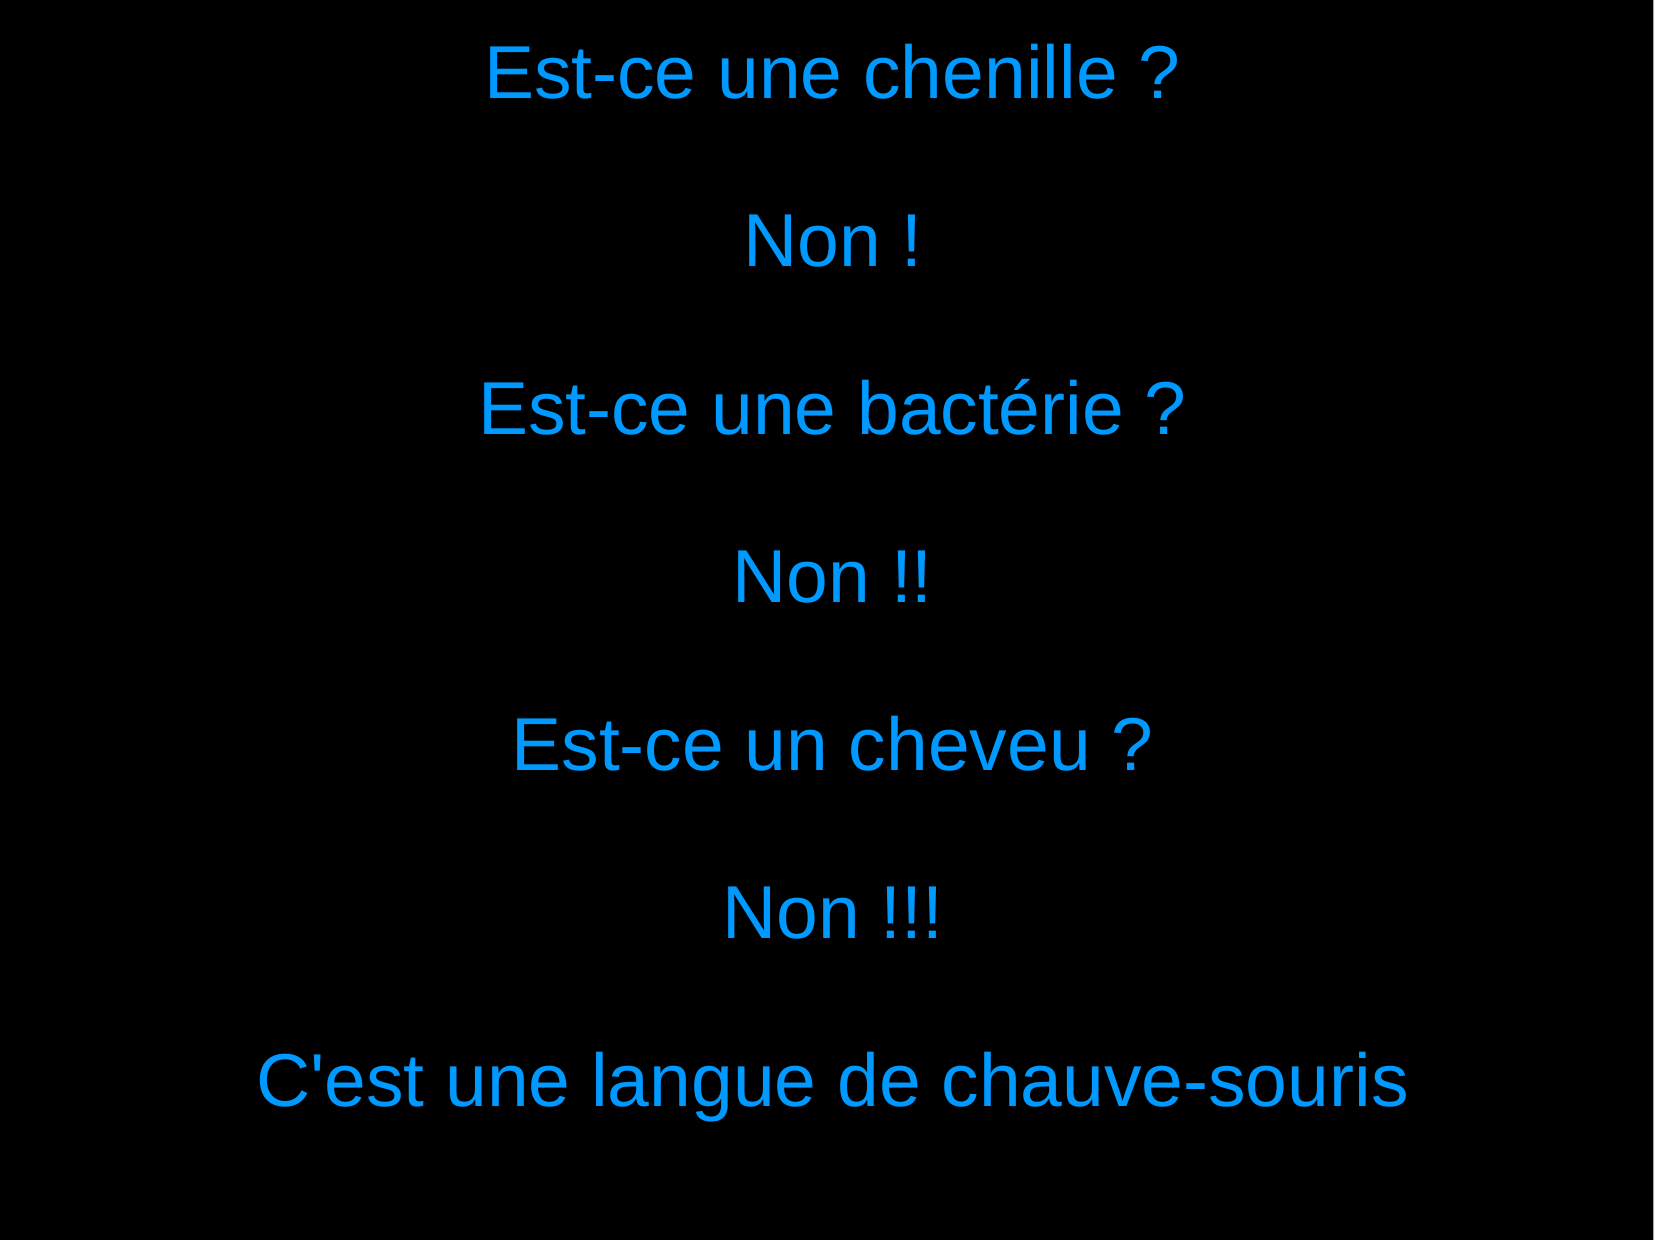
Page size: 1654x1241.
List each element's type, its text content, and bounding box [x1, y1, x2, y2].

text_box Est-ce une chenille ? Non ! Est-ce une bactérie ? Non !! Est-ce un cheveu ? Non !!! C'est une langue de chauve-souris [82, 23, 1583, 1205]
